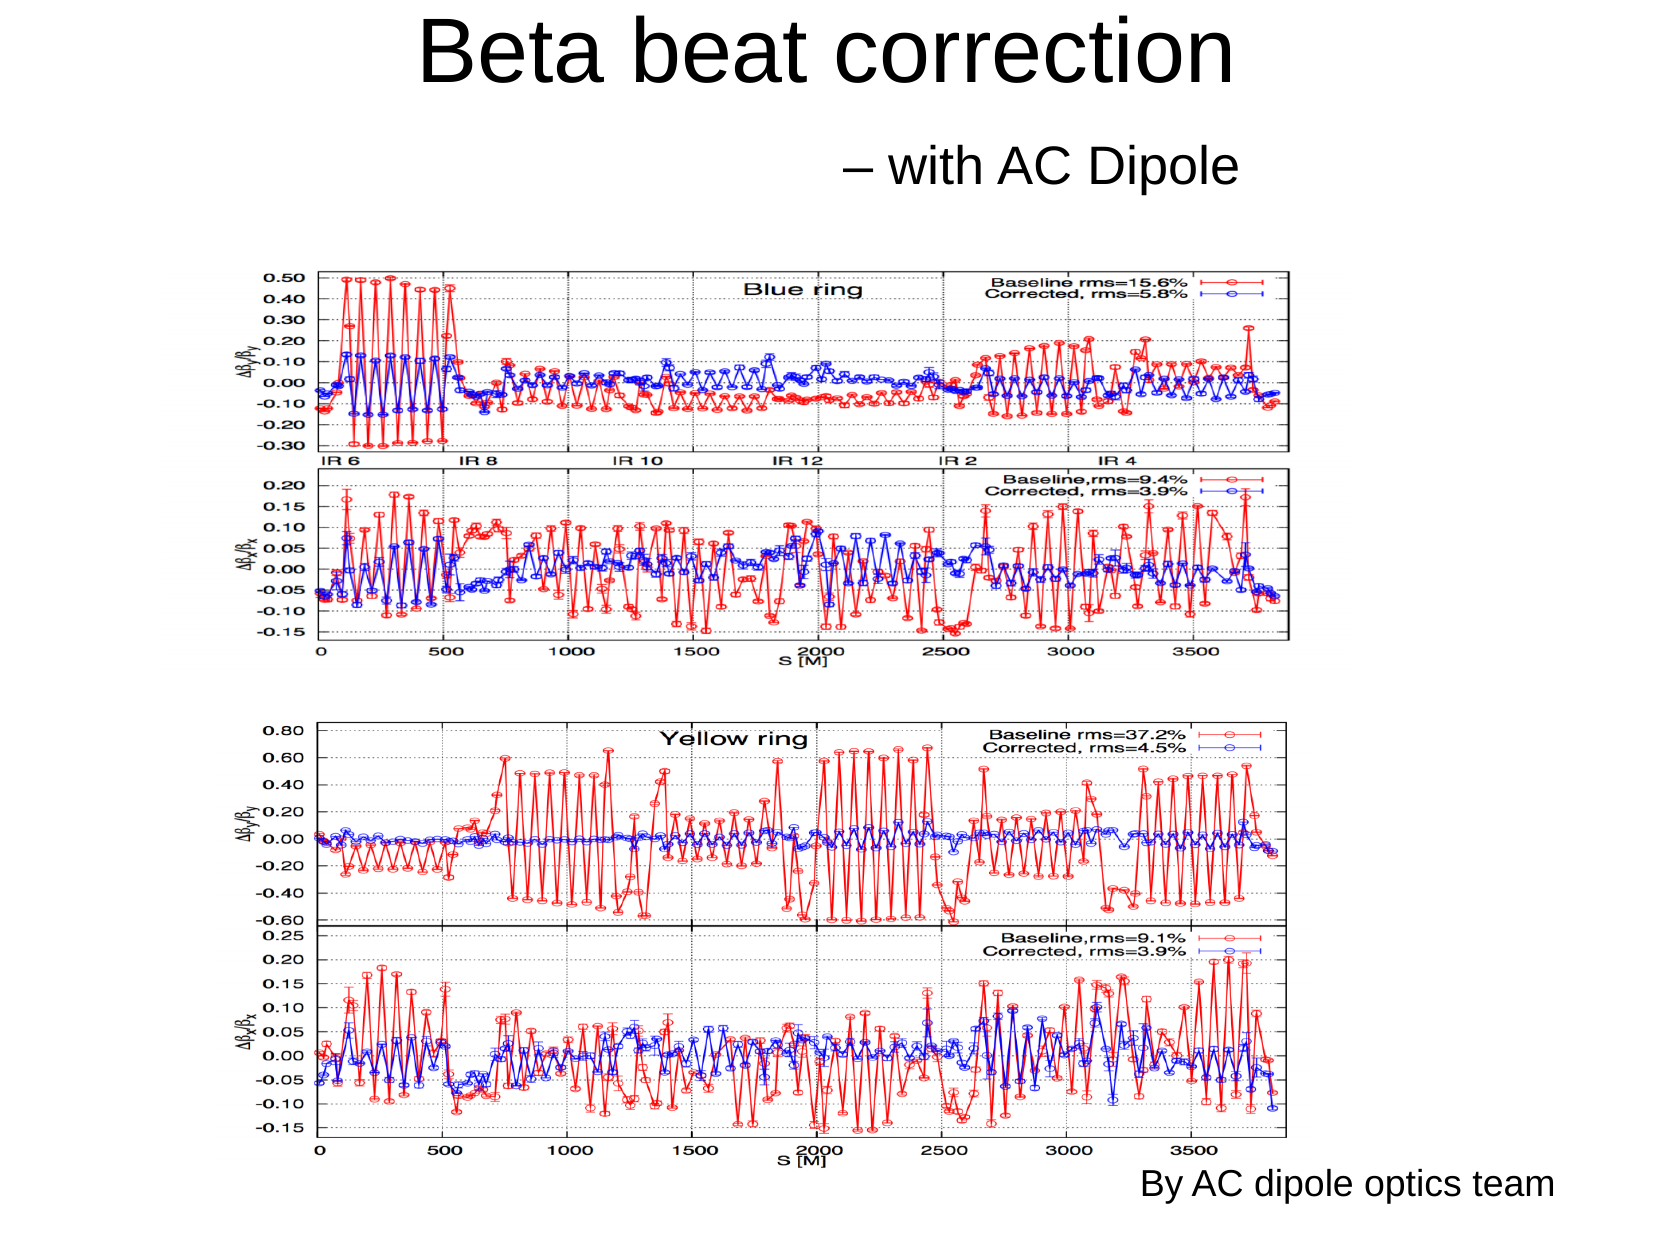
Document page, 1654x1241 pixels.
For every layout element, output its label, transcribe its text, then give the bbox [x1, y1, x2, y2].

title Beta beat correction – with AC Dipole [82, 0, 1571, 307]
text_box By AC dipole optics team [1125, 1155, 1621, 1212]
picture [215, 719, 1311, 1171]
picture [161, 263, 1351, 676]
